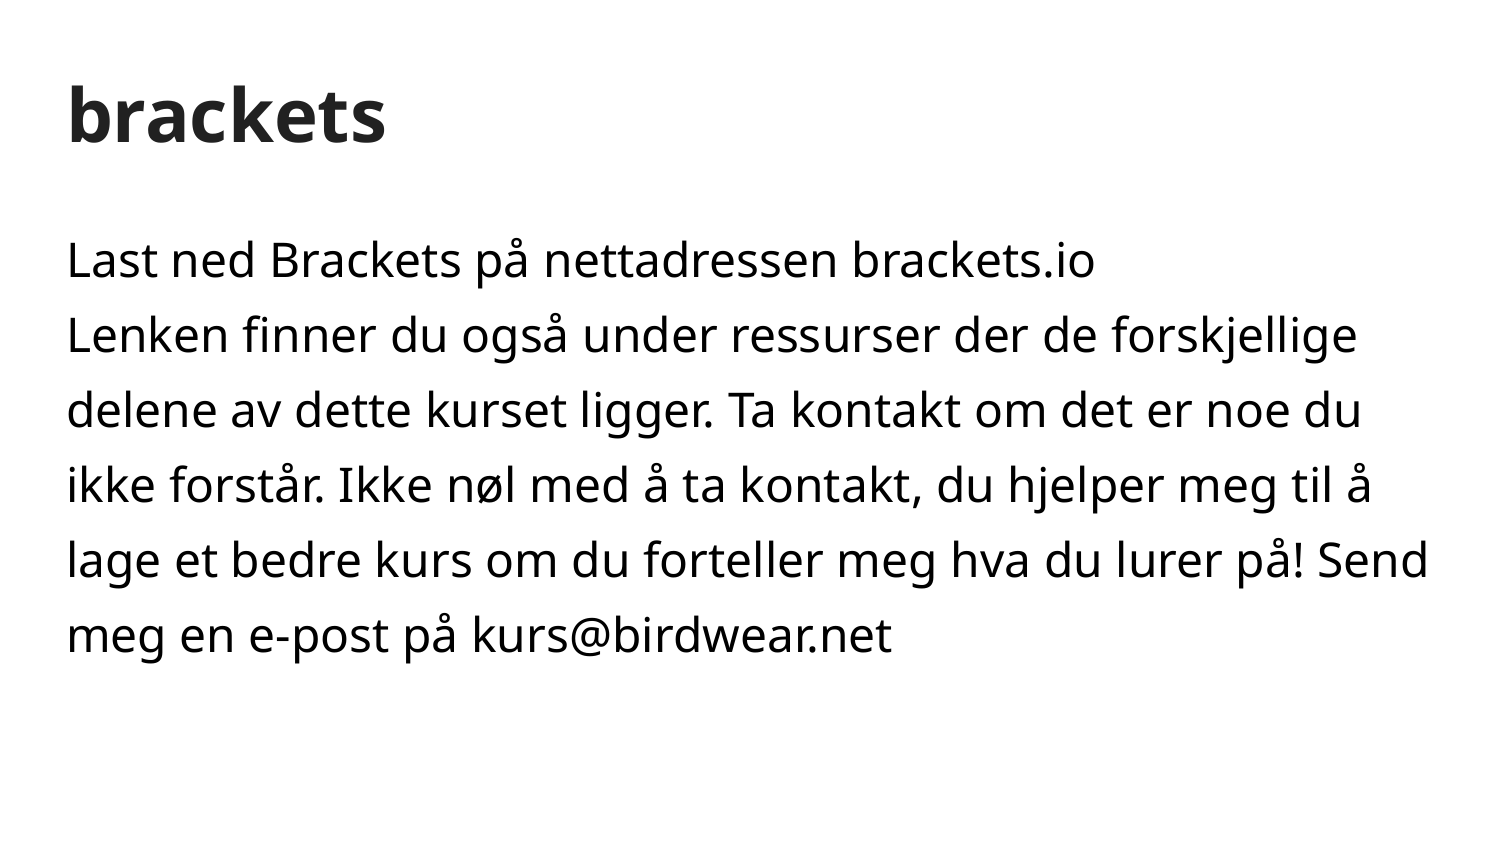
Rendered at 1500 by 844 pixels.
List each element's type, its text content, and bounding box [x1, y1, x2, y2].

list Last ned Brackets på nettadressen brackets.io Lenken finner du også under ressurser der de forskjellige delene av dette kurset ligger. Ta kontakt om det er noe du ikke forstår. Ikke nøl med å ta kontakt, du hjelper meg til å lage et bedre kurs om du forteller meg hva du lurer på! Send meg en e-post på kurs@birdwear.net [51, 201, 1449, 750]
title brackets [51, 48, 1449, 180]
